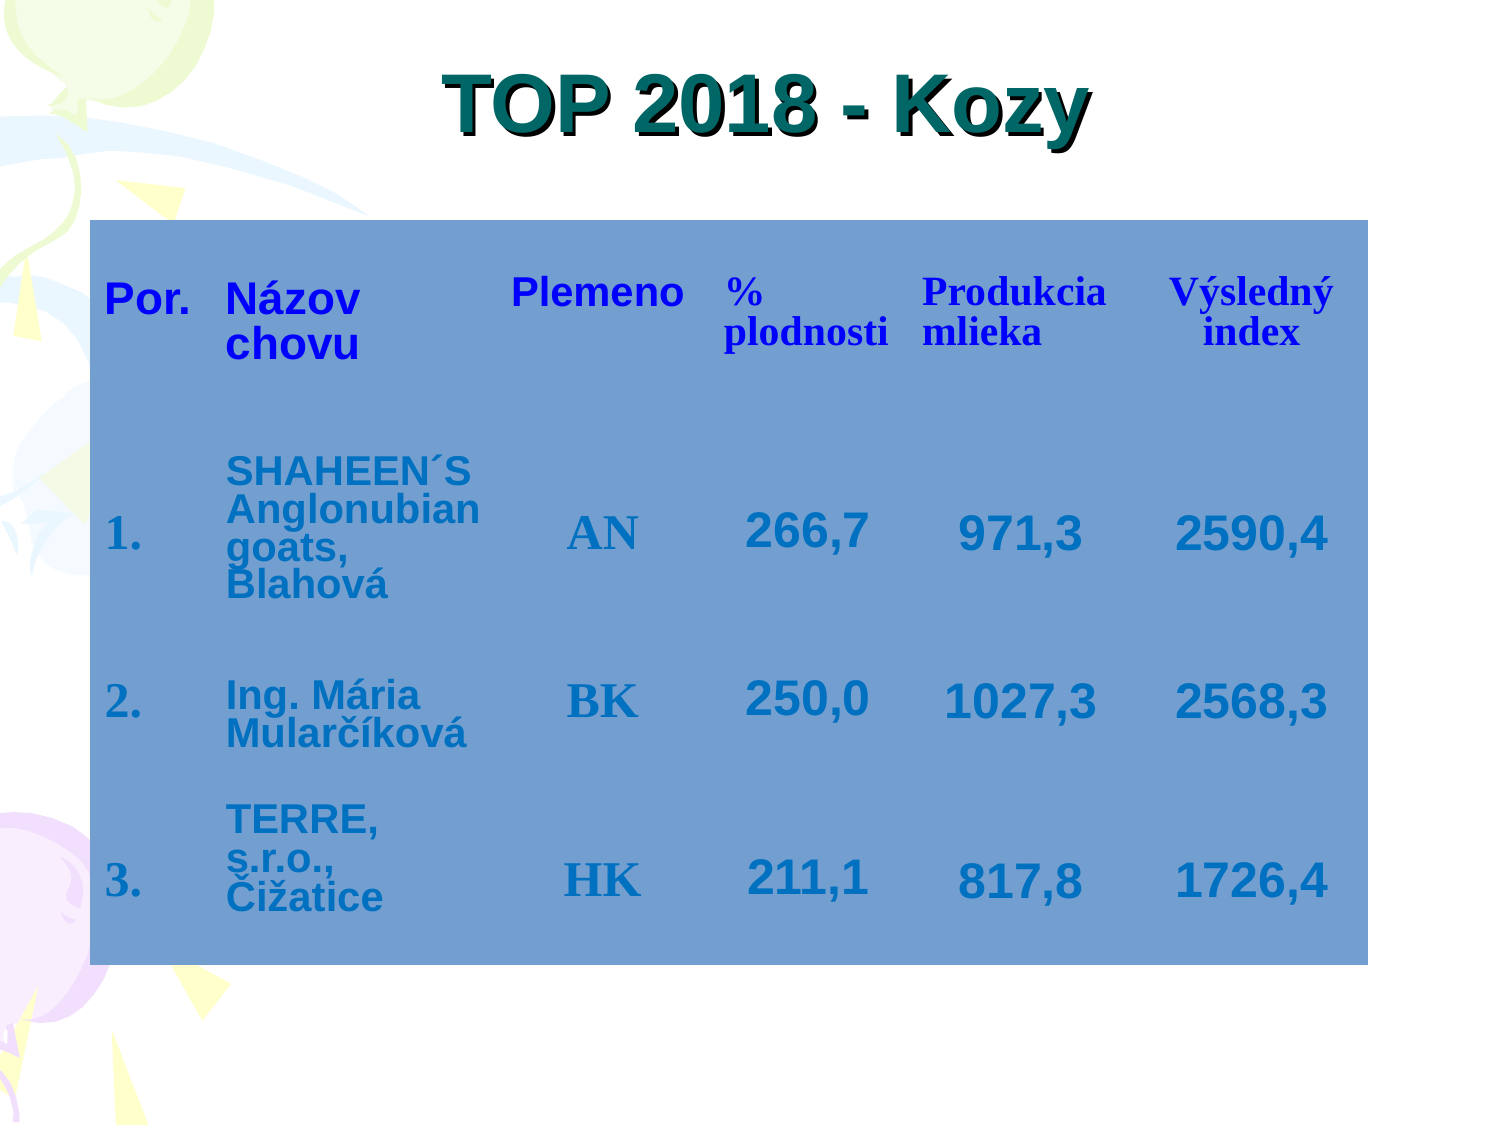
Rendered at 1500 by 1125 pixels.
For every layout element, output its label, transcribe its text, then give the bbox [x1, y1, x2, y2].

table_header Plemeno [496, 220, 709, 448]
table_header Názov chovu [211, 220, 496, 448]
table_header Výsledný index [1135, 220, 1368, 448]
table_cell 1027,3 [907, 616, 1135, 796]
table_cell 971,3 [907, 448, 1135, 616]
table_cell Ing. Mária Mularčíková [211, 616, 496, 796]
table_cell 817,8 [907, 796, 1135, 965]
table_cell AN [496, 448, 709, 616]
table_header Produkcia mlieka [907, 220, 1135, 448]
table_cell SHAHEEN´S Anglonubiangoats, Blahová [211, 448, 496, 616]
table_cell 2590,4 [1135, 448, 1368, 616]
table_cell 266,7 [709, 448, 907, 616]
table_cell BK [496, 616, 709, 796]
table_cell 1. [90, 448, 211, 616]
table_cell 3. [90, 796, 211, 965]
table_cell TERRE, s.r.o., Čižatice [211, 796, 496, 965]
table_header Por. [90, 220, 211, 448]
table_cell 211,1 [709, 796, 907, 965]
table_header % plodnosti [709, 220, 907, 448]
table_cell 250,0 [709, 616, 907, 796]
text_box TOP 2018 - Kozy [89, 0, 1443, 159]
table_cell 2568,3 [1135, 616, 1368, 796]
table_cell 1726,4 [1135, 796, 1368, 965]
table_cell 2. [90, 616, 211, 796]
table_cell HK [496, 796, 709, 965]
